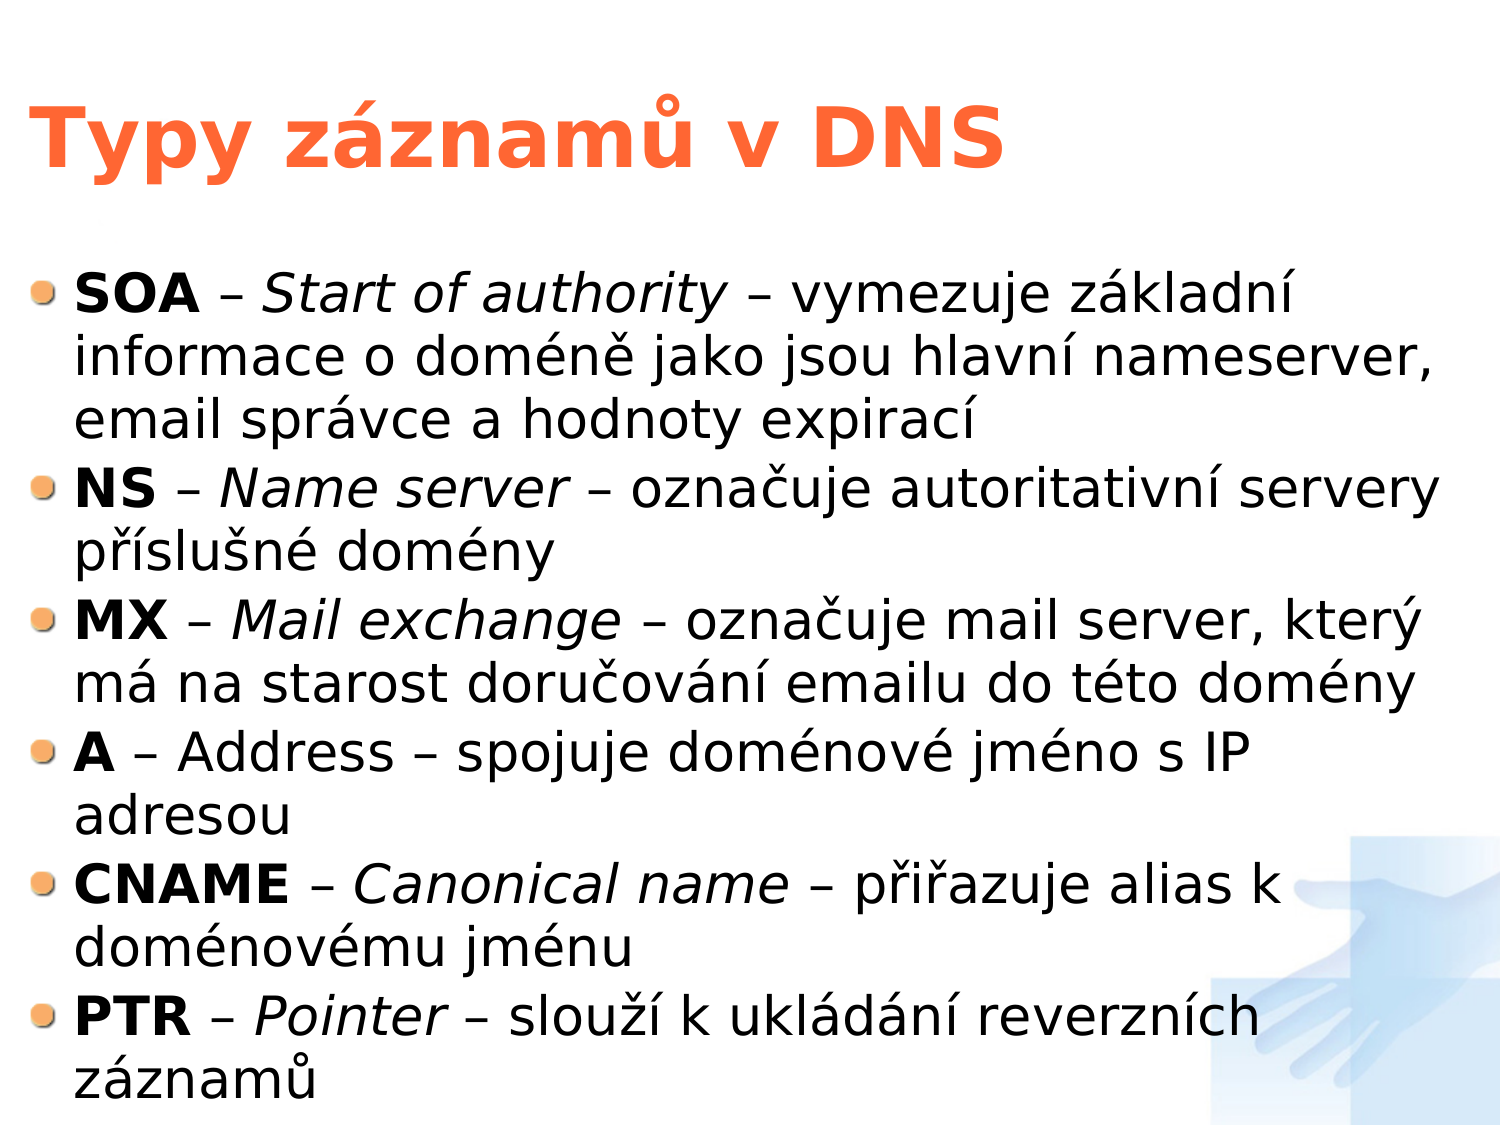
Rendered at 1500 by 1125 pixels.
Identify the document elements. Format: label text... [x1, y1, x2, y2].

list SOA – Start of authority – vymezuje základní informace o doméně jako jsou hlavní nameserver, email správce a hodnoty expirací NS – Name server – označuje autoritativní servery příslušné domény MX – Mail exchange – označuje mail server, který má na starost doručování emailu do této domény A – Address – spojuje doménové jméno s IP adresou CNAME – Canonical name – přiřazuje alias k doménovému jménu PTR – Pointer – slouží k ukládání reverzních záznamů [29, 262, 1477, 1112]
title Typy záznamů v DNS [29, 21, 1477, 257]
picture [0, 0, 1500, 1125]
